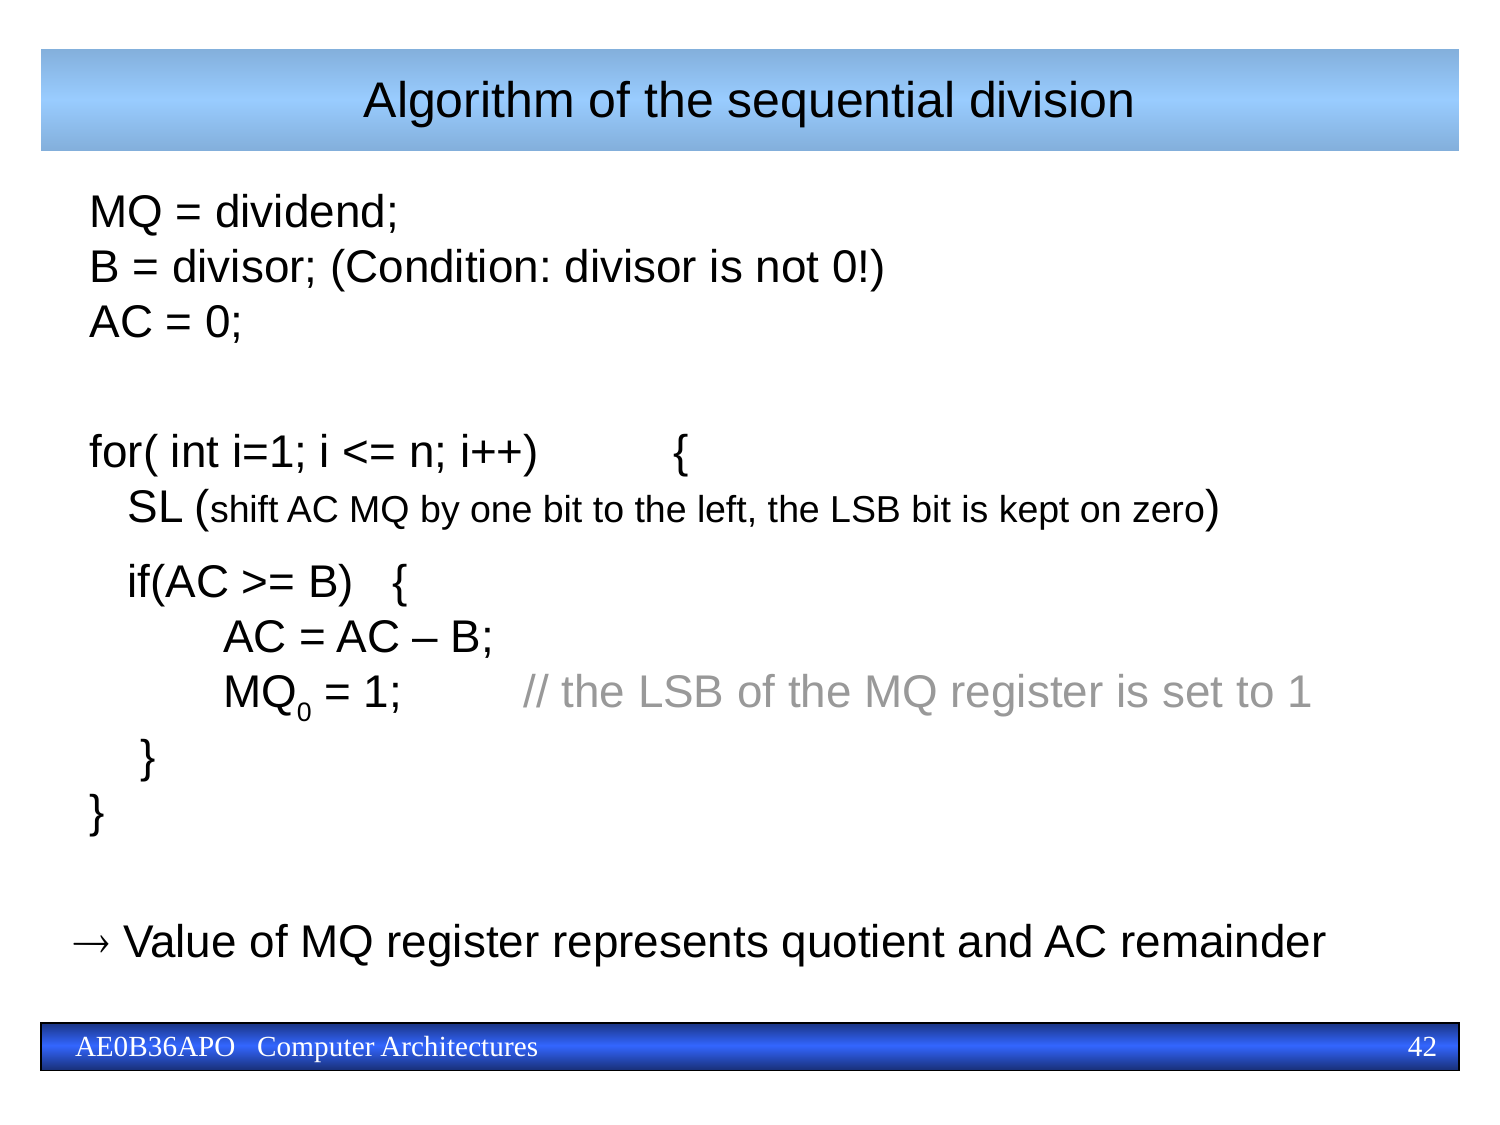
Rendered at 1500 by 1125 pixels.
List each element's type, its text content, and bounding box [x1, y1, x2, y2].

text_box MQ = dividend; B = divisor; (Condition: divisor is not 0!) AC = 0; for( int i=1; i <= n; i++) { SL (shift AC MQ by one bit to the left, the LSB bit is kept on zero) if(AC >= B) { AC = AC – B; MQ0 = 1; // the LSB of the MQ register is set to 1 } }  Value of MQ register represents quotient and AC remainder [58, 174, 1500, 974]
title Algorithm of the sequential division [41, 49, 1459, 151]
